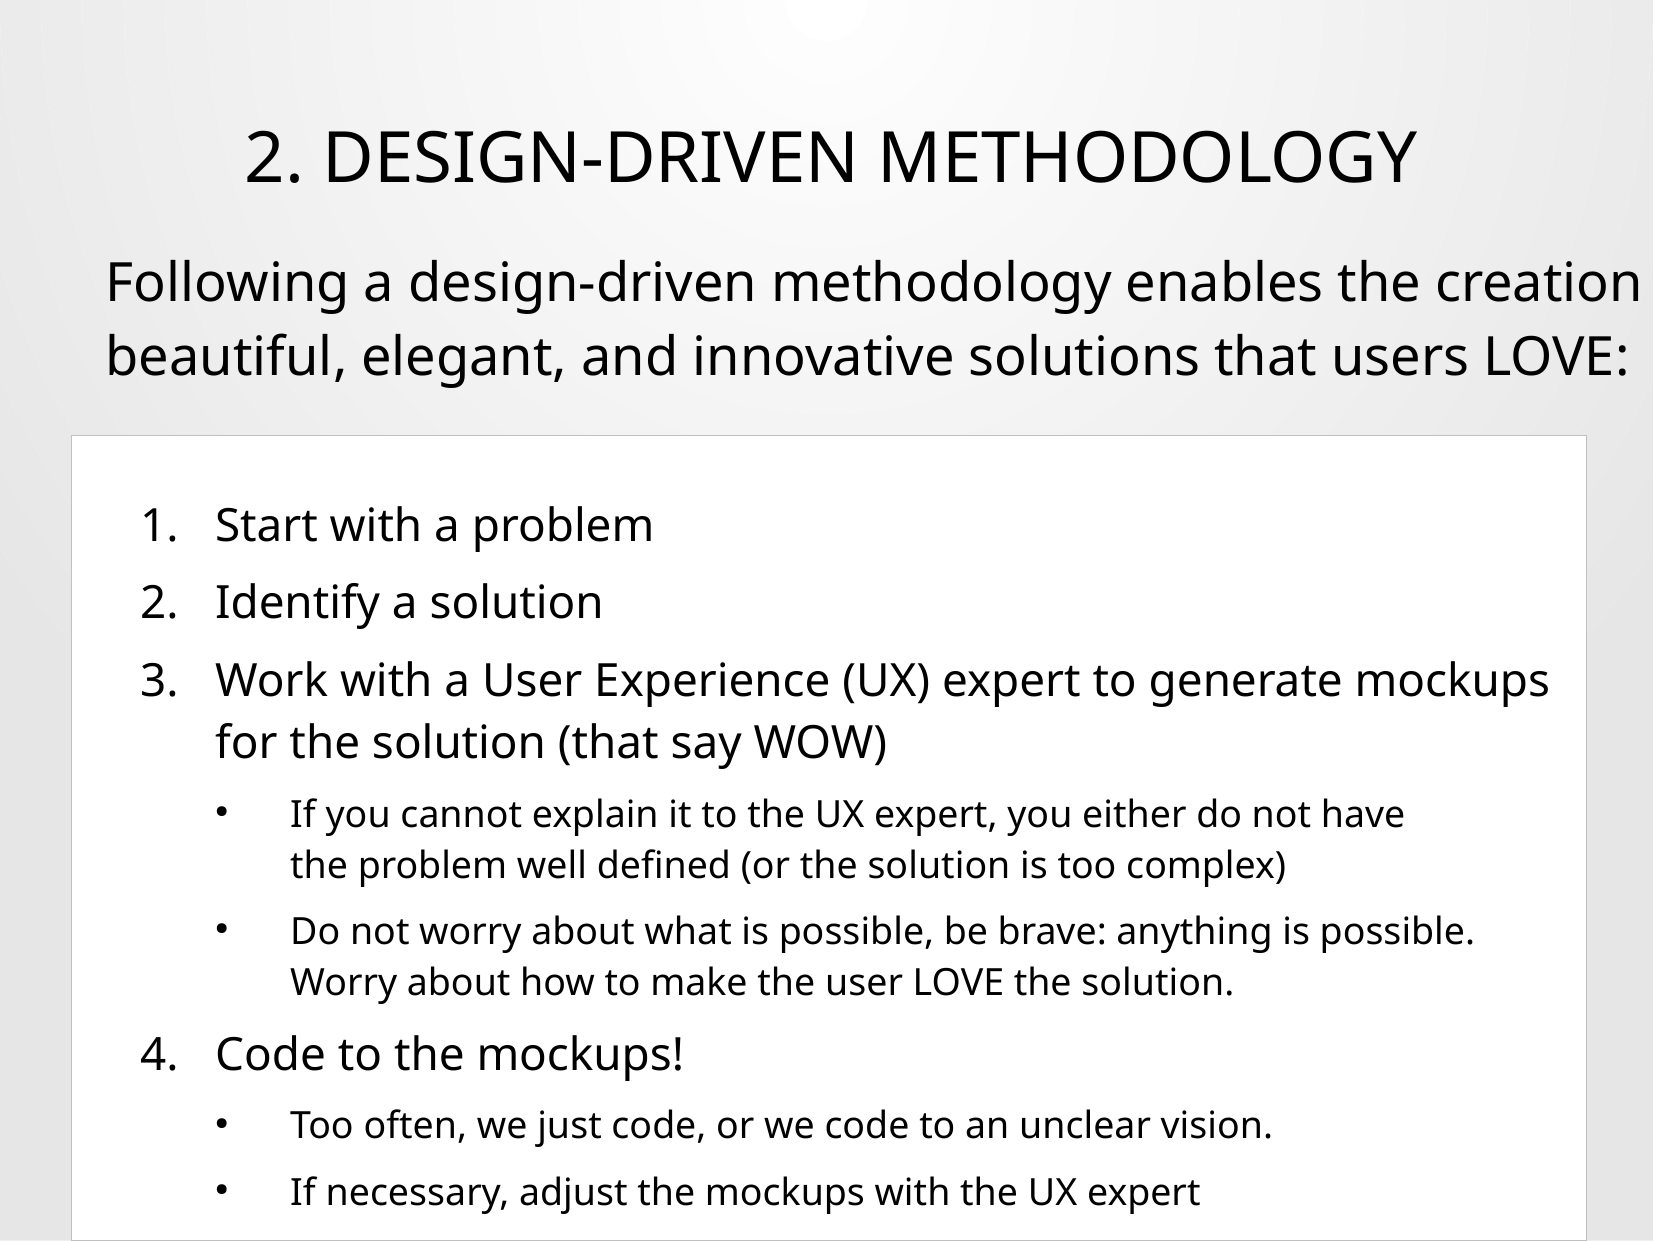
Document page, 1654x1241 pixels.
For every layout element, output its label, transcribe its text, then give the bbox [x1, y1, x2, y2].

text_box 2. DESIGN-DRIVEN METHODOLOGY [230, 99, 1423, 205]
text_box [71, 435, 1587, 1241]
text_box Following a design-driven methodology enables the creation beautiful, elegant, and innovative solutions that users LOVE: [91, 235, 1606, 389]
text_box Start with a problem Identify a solution Work with a User Experience (UX) expert to generate mockups for the solution (that say WOW) If you cannot explain it to the UX expert, you either do not have the problem well defined (or the solution is too complex) Do not worry about what is possible, be brave: anything is possible. Worry about how to make the user LOVE the solution. Code to the mockups! Too often, we just code, or we code to an unclear vision. If necessary, adjust the mockups with the UX expert [125, 484, 1626, 1226]
